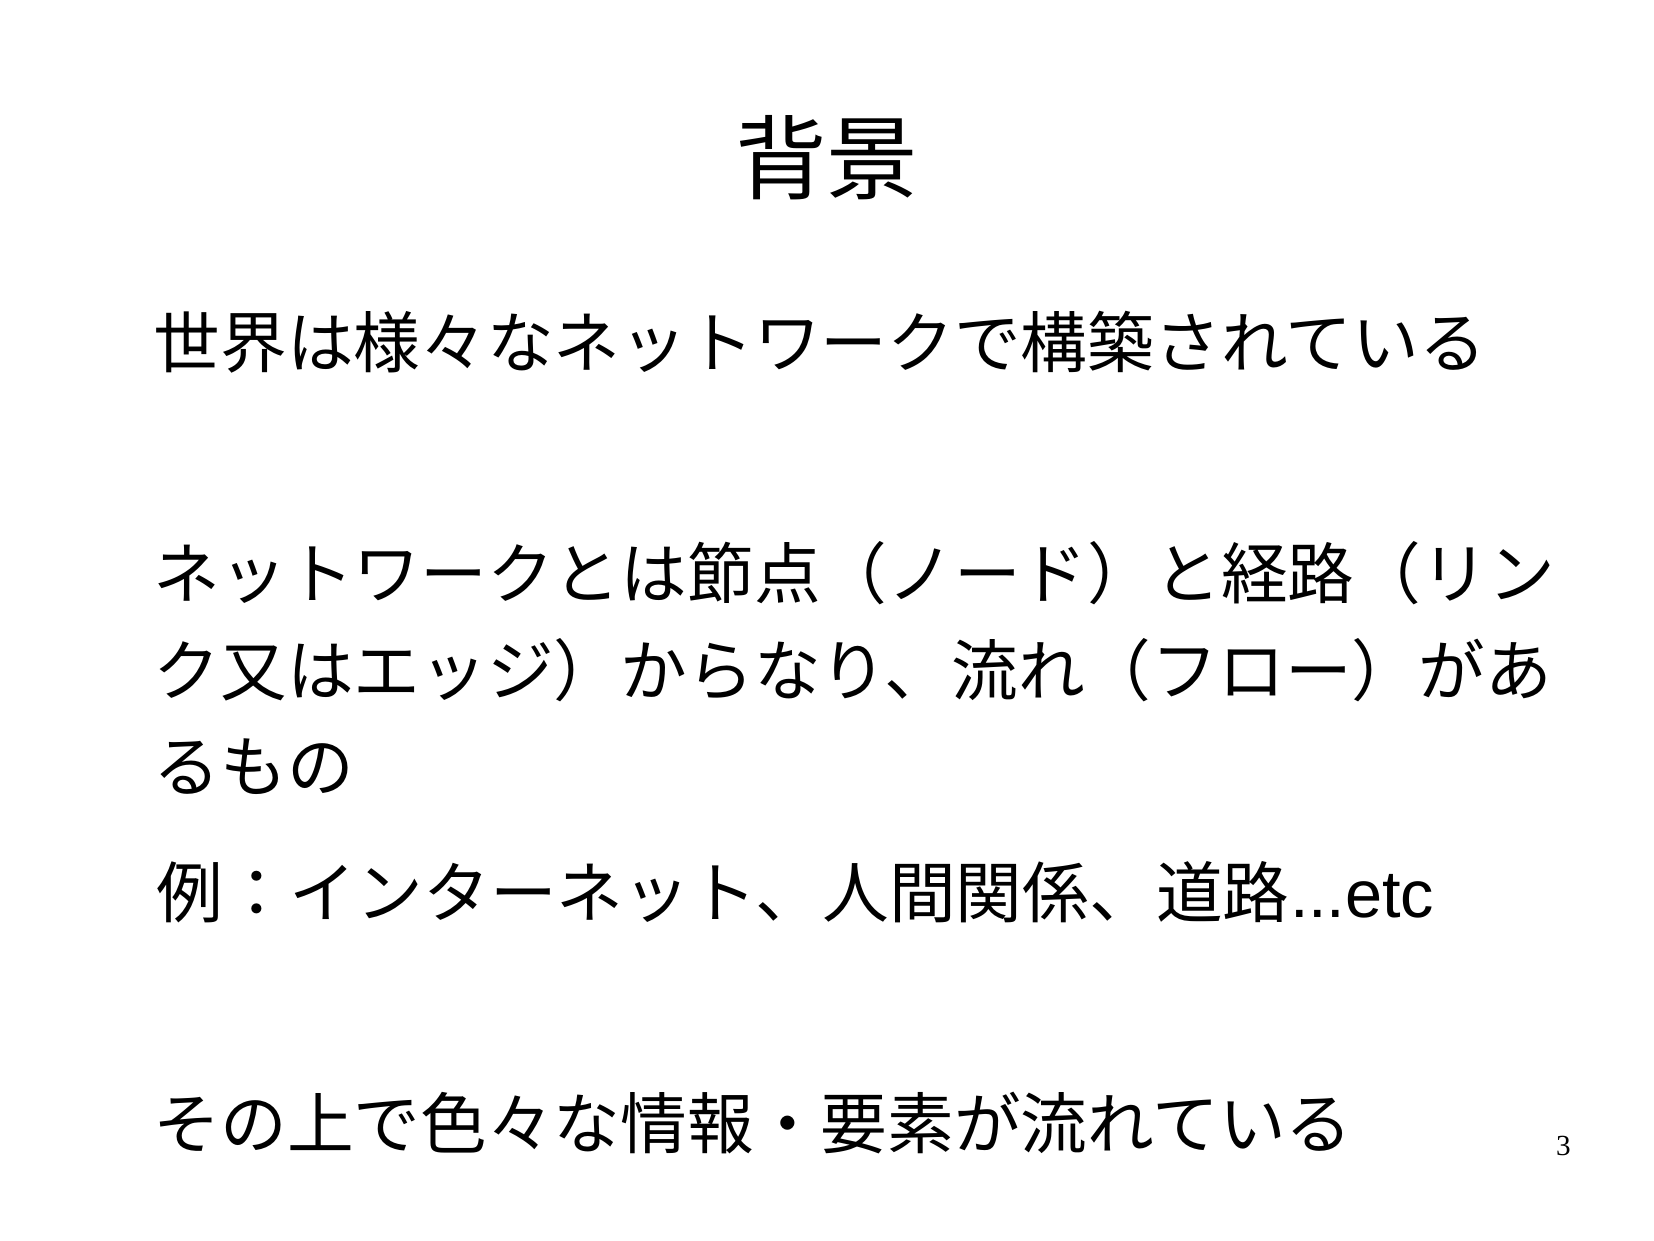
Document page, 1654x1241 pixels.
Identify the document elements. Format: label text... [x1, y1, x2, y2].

list 世界は様々なネットワークで構築されている ネットワークとは節点（ノード）と経路（リンク又はエッジ）からなり、流れ（フロー）があるもの 例：インターネット、人間関係、道路...etc その上で色々な情報・要素が流れている [82, 290, 1571, 1173]
title 背景 [82, 49, 1571, 257]
